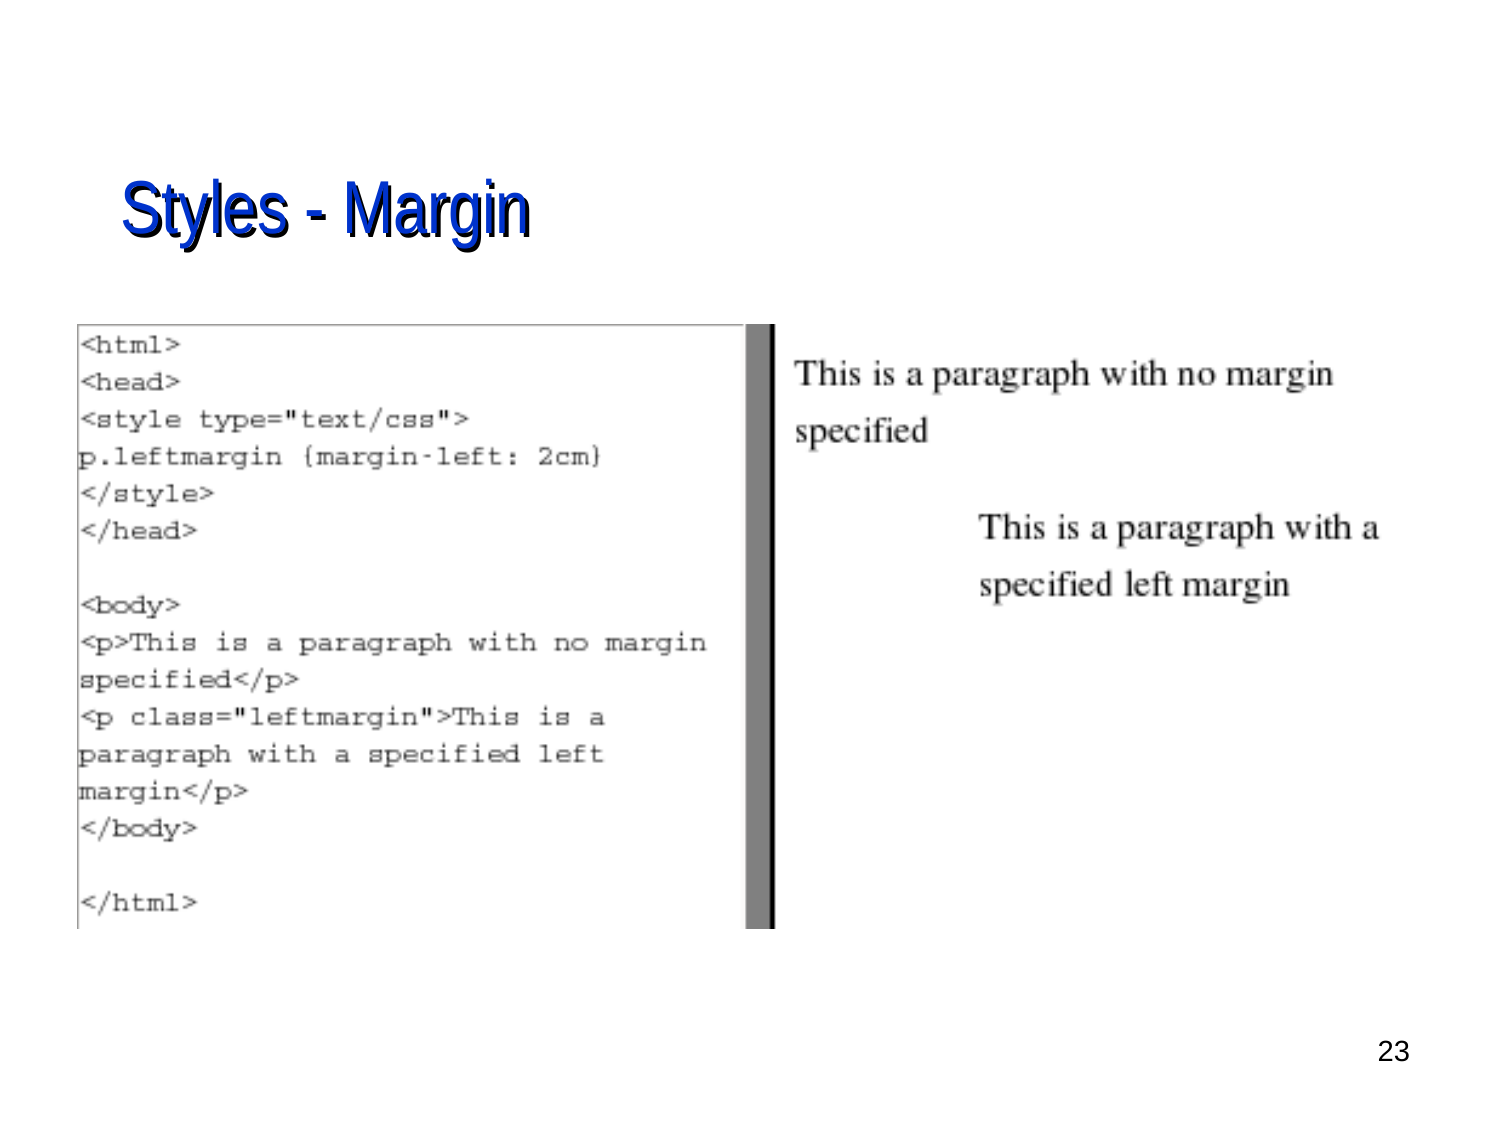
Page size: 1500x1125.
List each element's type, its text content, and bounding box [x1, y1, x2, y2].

text_box Styles - Margin [105, 151, 1469, 257]
picture [77, 324, 1428, 929]
